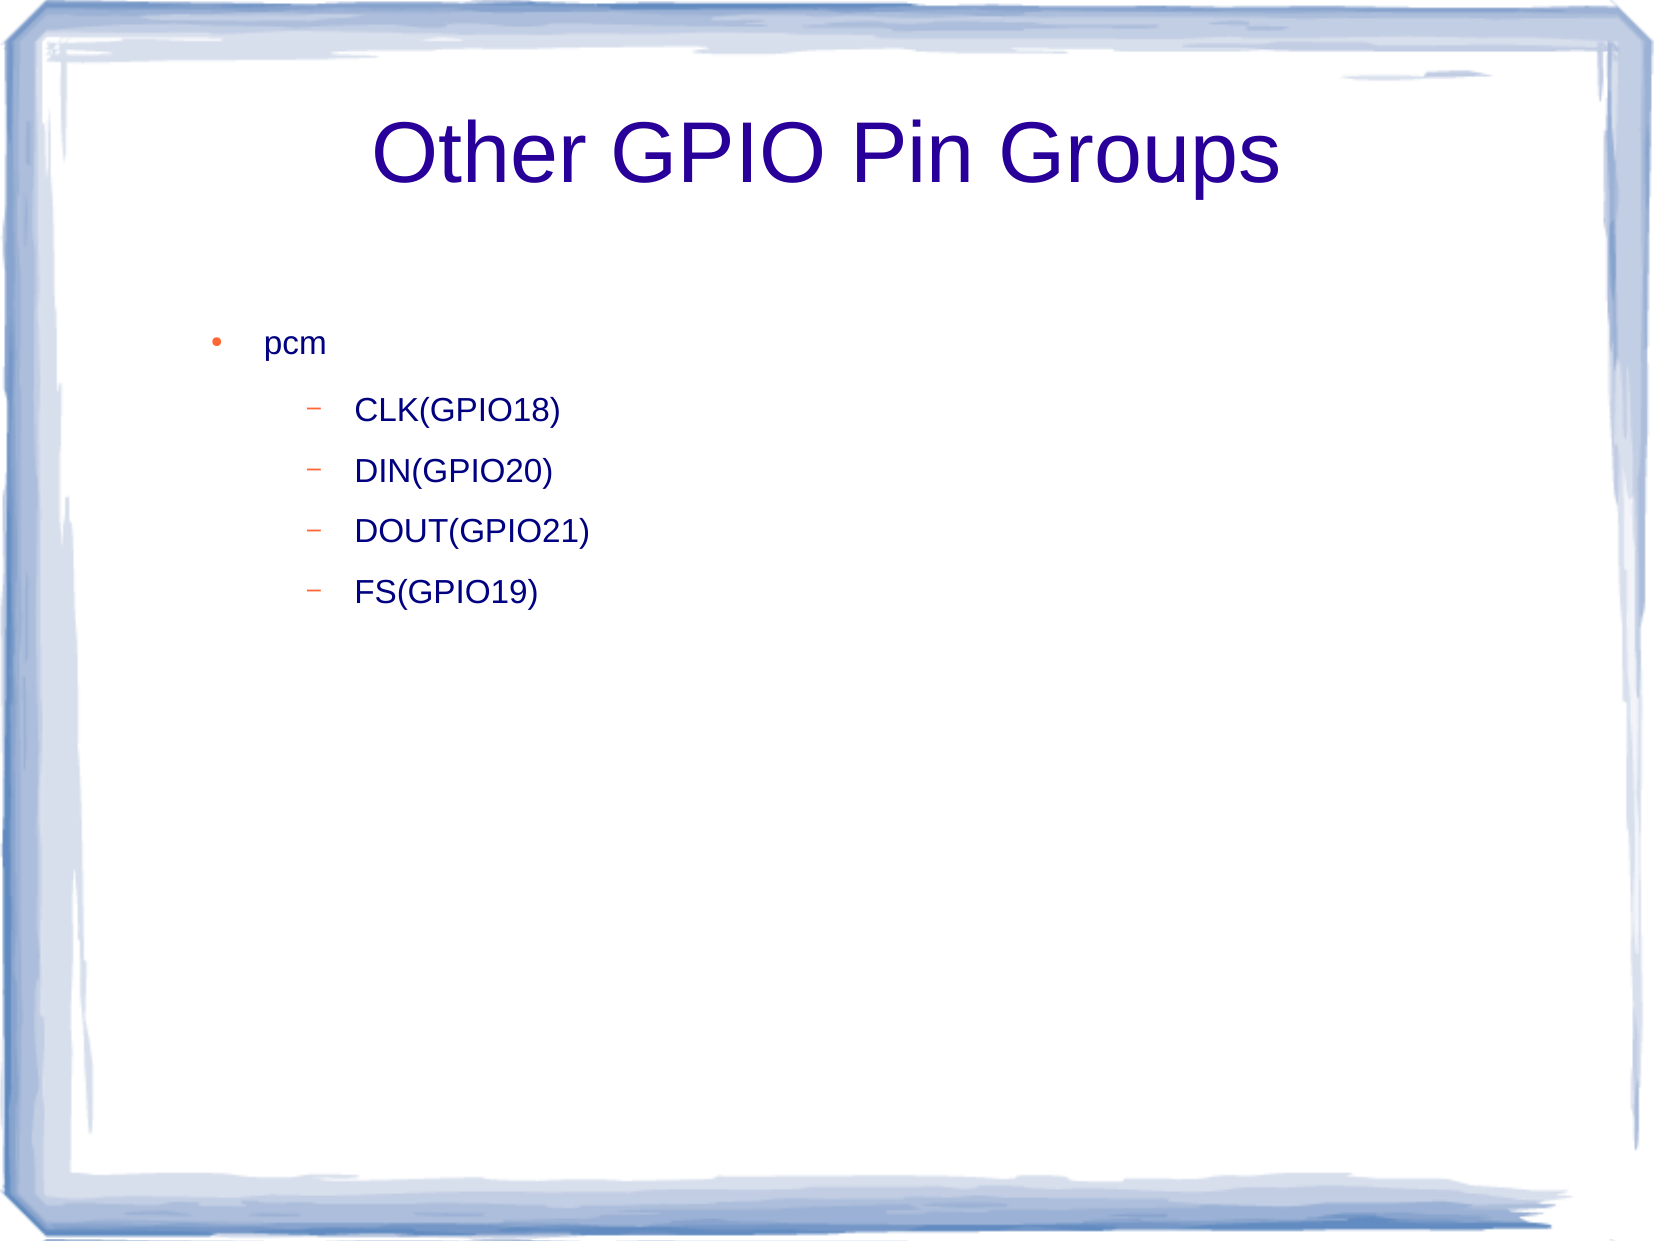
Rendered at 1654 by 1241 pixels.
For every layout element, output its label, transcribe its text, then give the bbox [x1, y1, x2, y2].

title Other GPIO Pin Groups [82, 49, 1571, 257]
picture [0, 0, 1654, 1241]
list pcm CLK(GPIO18) DIN(GPIO20) DOUT(GPIO21) FS(GPIO19) [118, 324, 1571, 1004]
